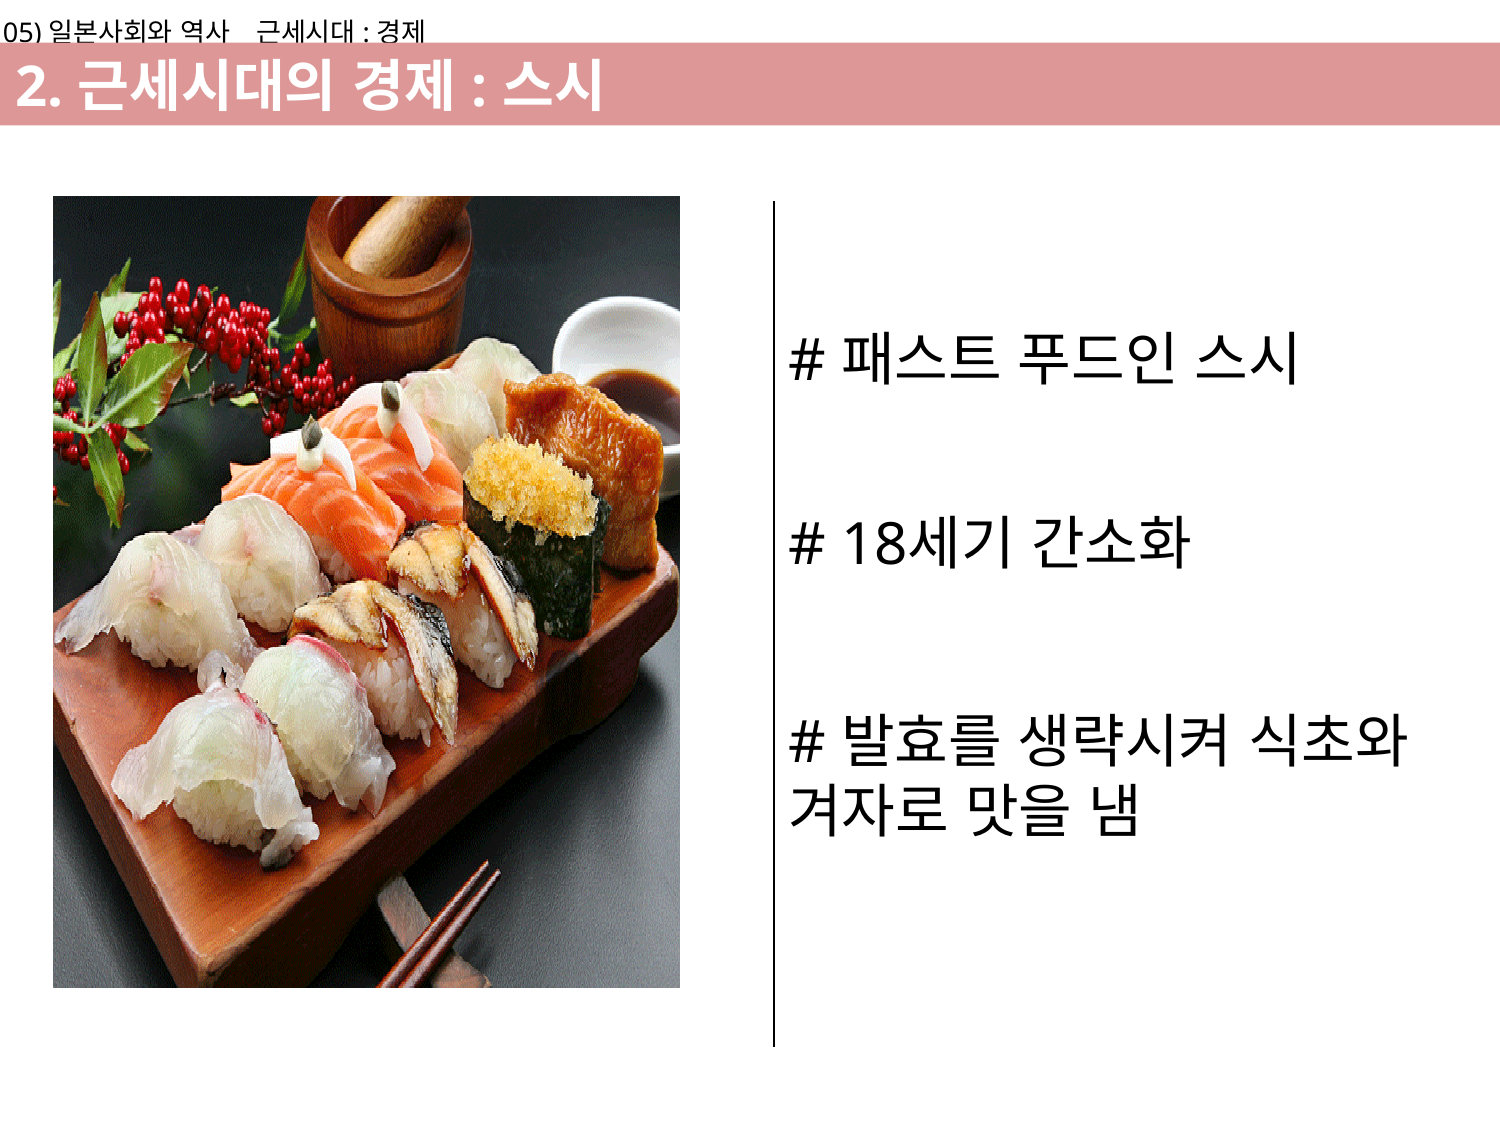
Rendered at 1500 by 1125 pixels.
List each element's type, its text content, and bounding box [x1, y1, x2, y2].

picture [53, 196, 680, 988]
text_box # 패스트 푸드인 스시 # 18세기 간소화 # 발효를 생략시켜 식초와 겨자로 맛을 냄 [773, 314, 1500, 852]
text_box 2. 근세시대의 경제 : 스시 [0, 42, 1500, 126]
text_box 05) 일본사회와 역사 _ 근세시대 : 경제 [0, 7, 868, 42]
